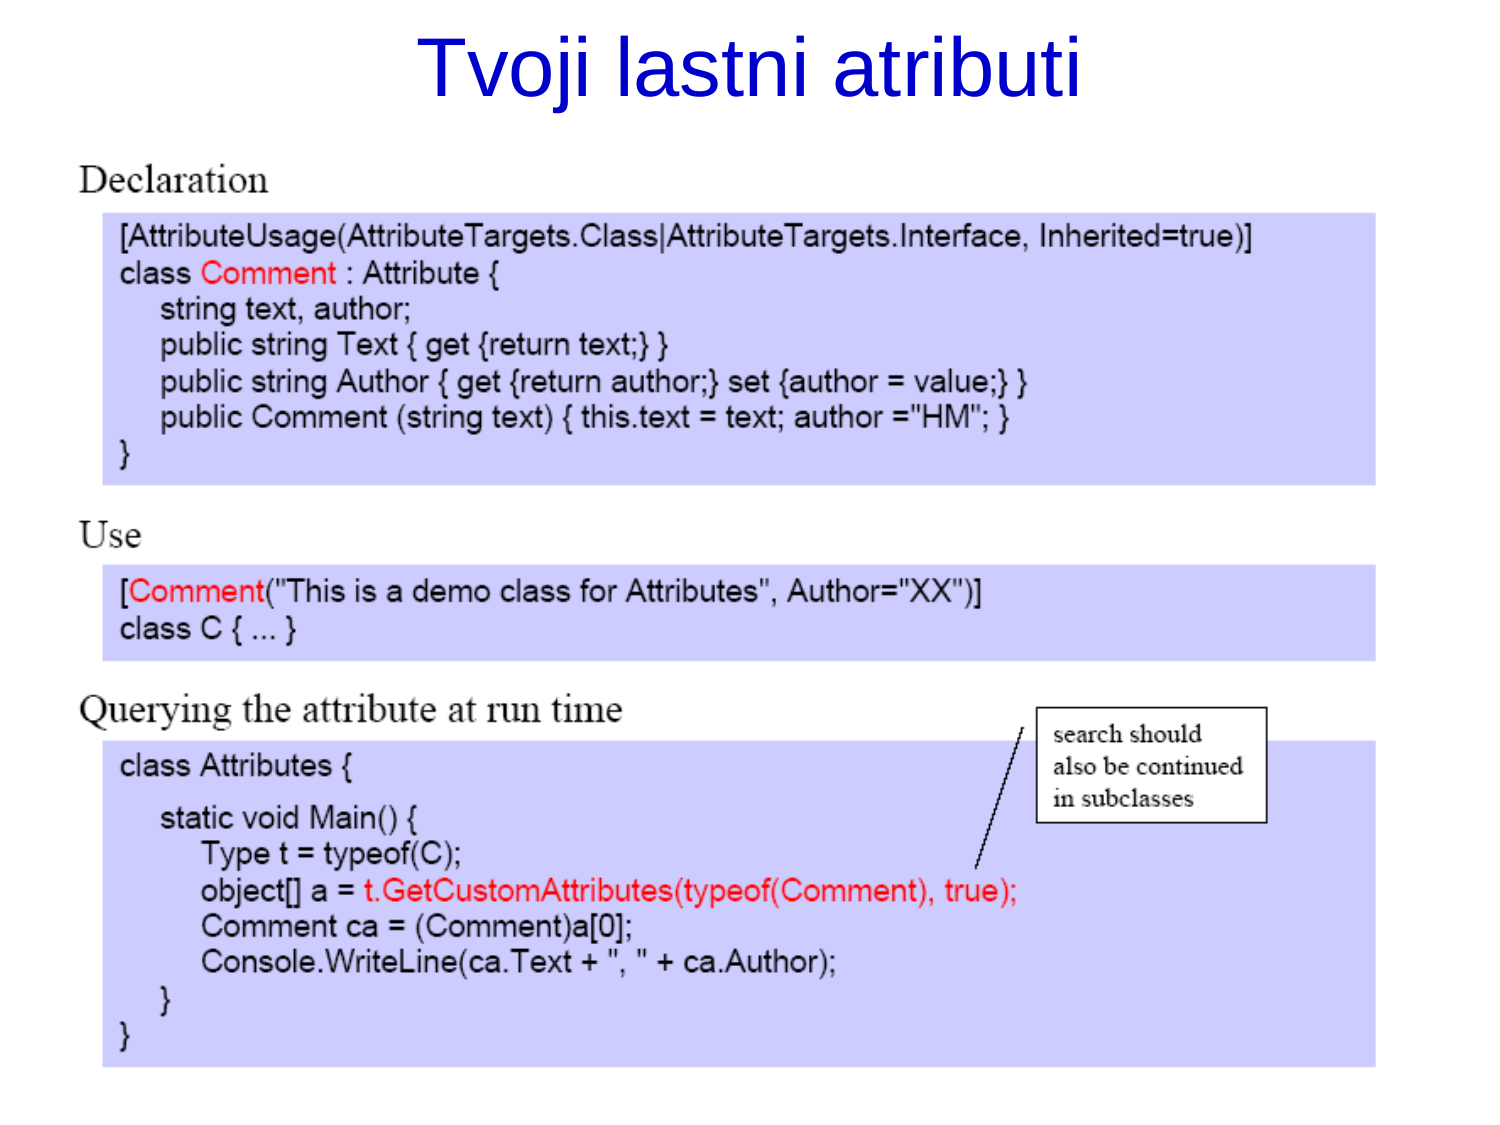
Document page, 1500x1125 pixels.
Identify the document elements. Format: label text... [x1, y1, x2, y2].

title Tvoji lastni atributi [112, 0, 1388, 126]
picture [64, 154, 1388, 1081]
